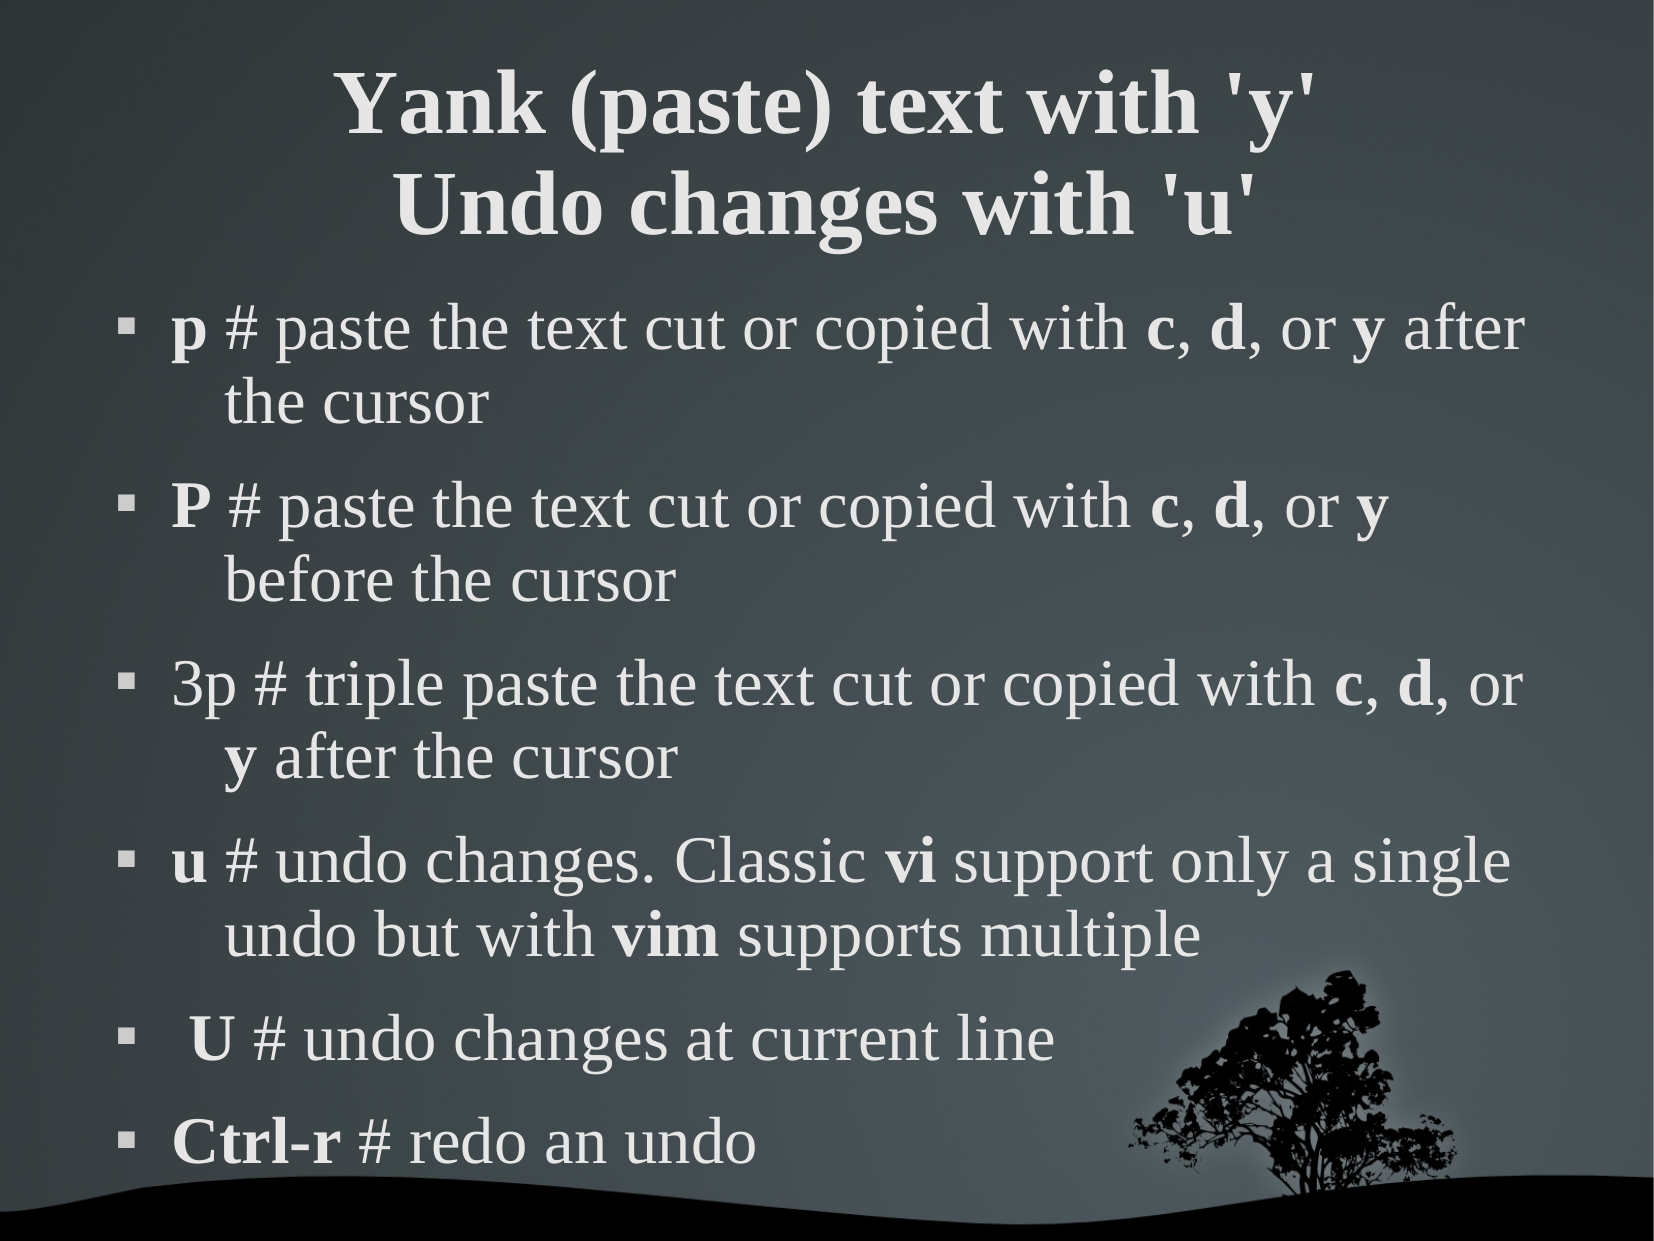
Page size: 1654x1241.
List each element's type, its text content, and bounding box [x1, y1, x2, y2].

picture [0, 0, 1654, 1241]
title Yank (paste) text with 'y' Undo changes with 'u' [82, 32, 1571, 274]
list p # paste the text cut or copied with c, d, or y after the cursor P # paste the text cut or copied with c, d, or y before the cursor 3p # triple paste the text cut or copied with c, d, or y after the cursor u # undo changes. Classic vi support only a single undo but with vim supports multiple U # undo changes at current line Ctrl-r # redo an undo [82, 290, 1571, 1187]
